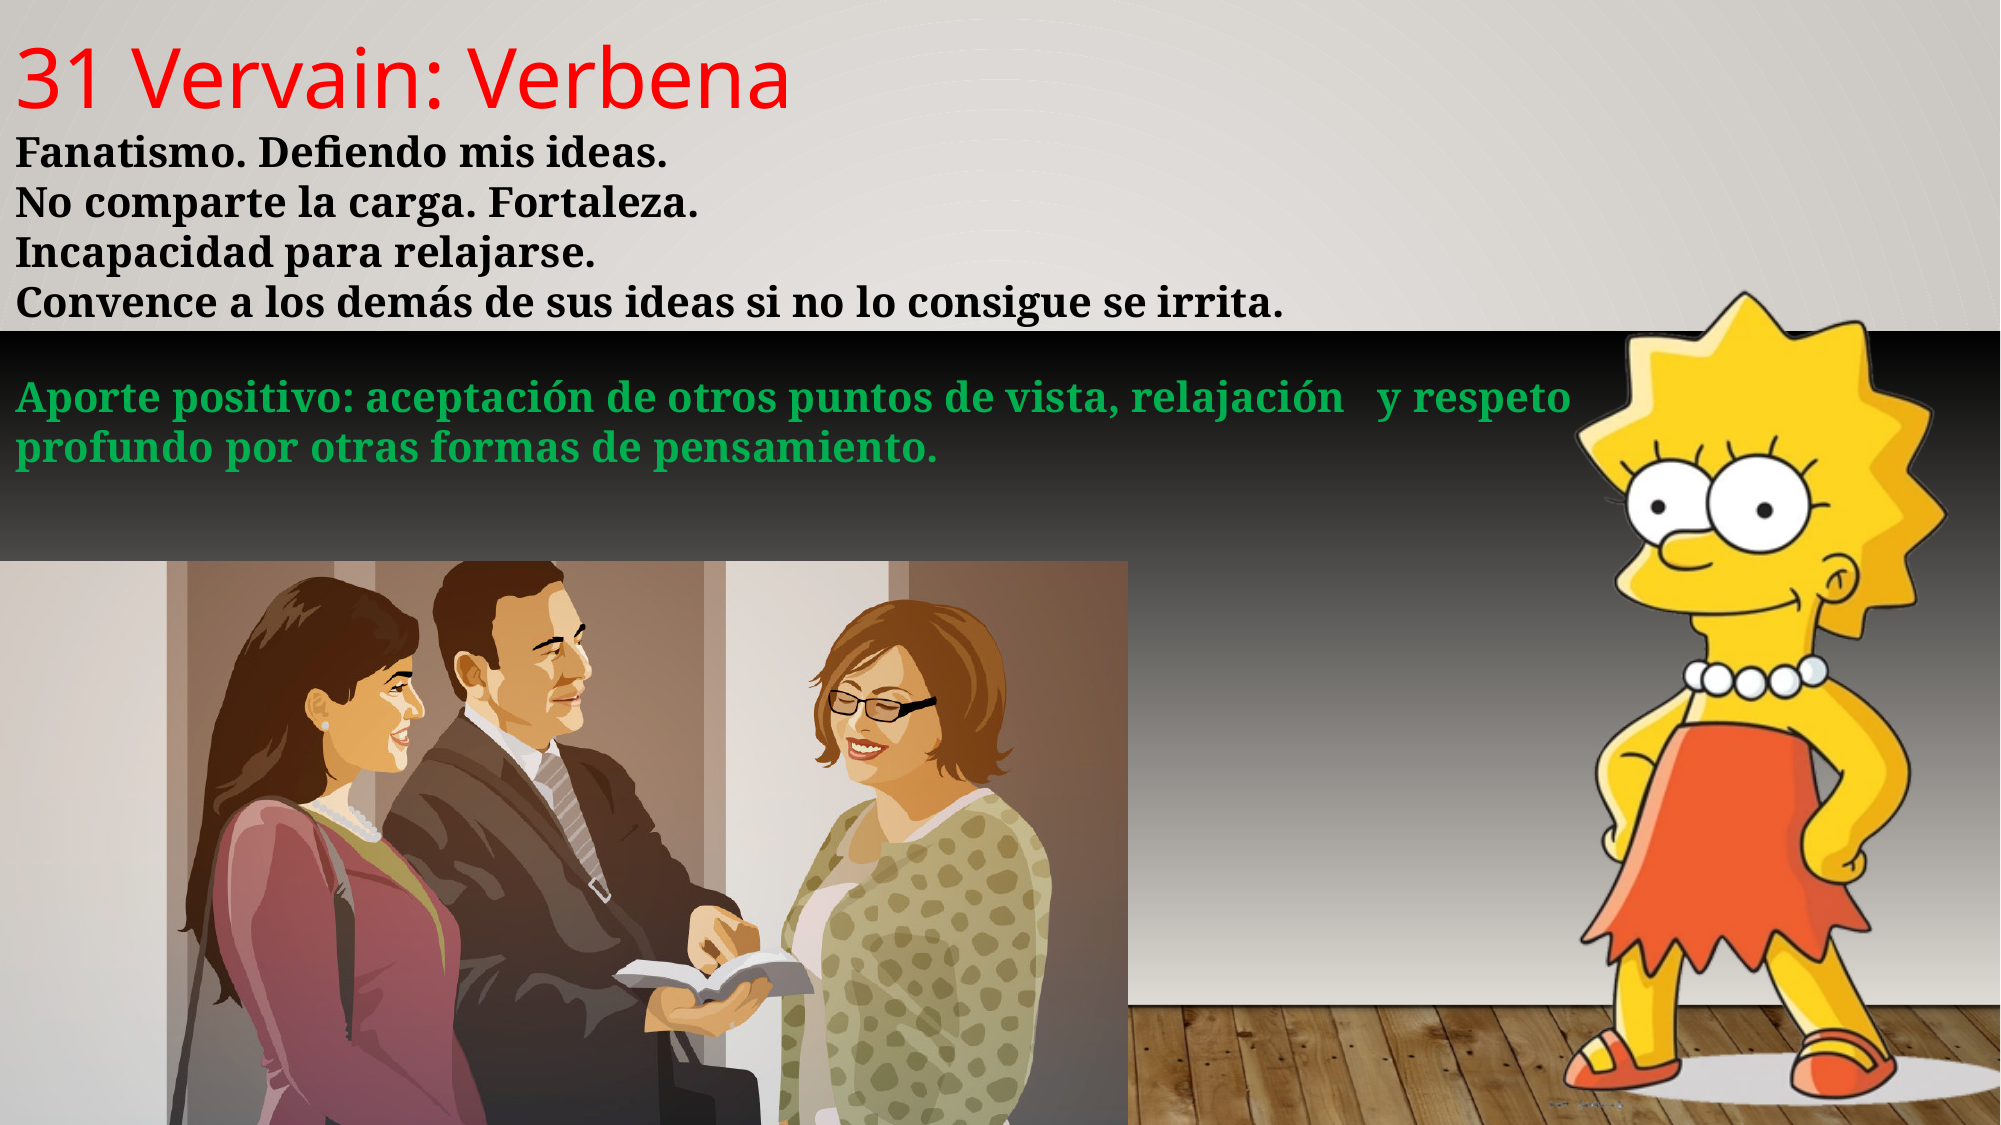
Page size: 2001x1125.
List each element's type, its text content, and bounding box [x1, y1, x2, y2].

picture [0, 561, 1128, 1125]
text_box 31 Vervain: Verbena Fanatismo. Defiendo mis ideas. No comparte la carga. Fortaleza. Incapacidad para relajarse. Convence a los demás de sus ideas si no lo consigue se irrita. Aporte positivo: aceptación de otros puntos de vista, relajación y respeto profundo por otras formas de pensamiento. [0, 18, 1601, 658]
picture [1497, 283, 2000, 1125]
